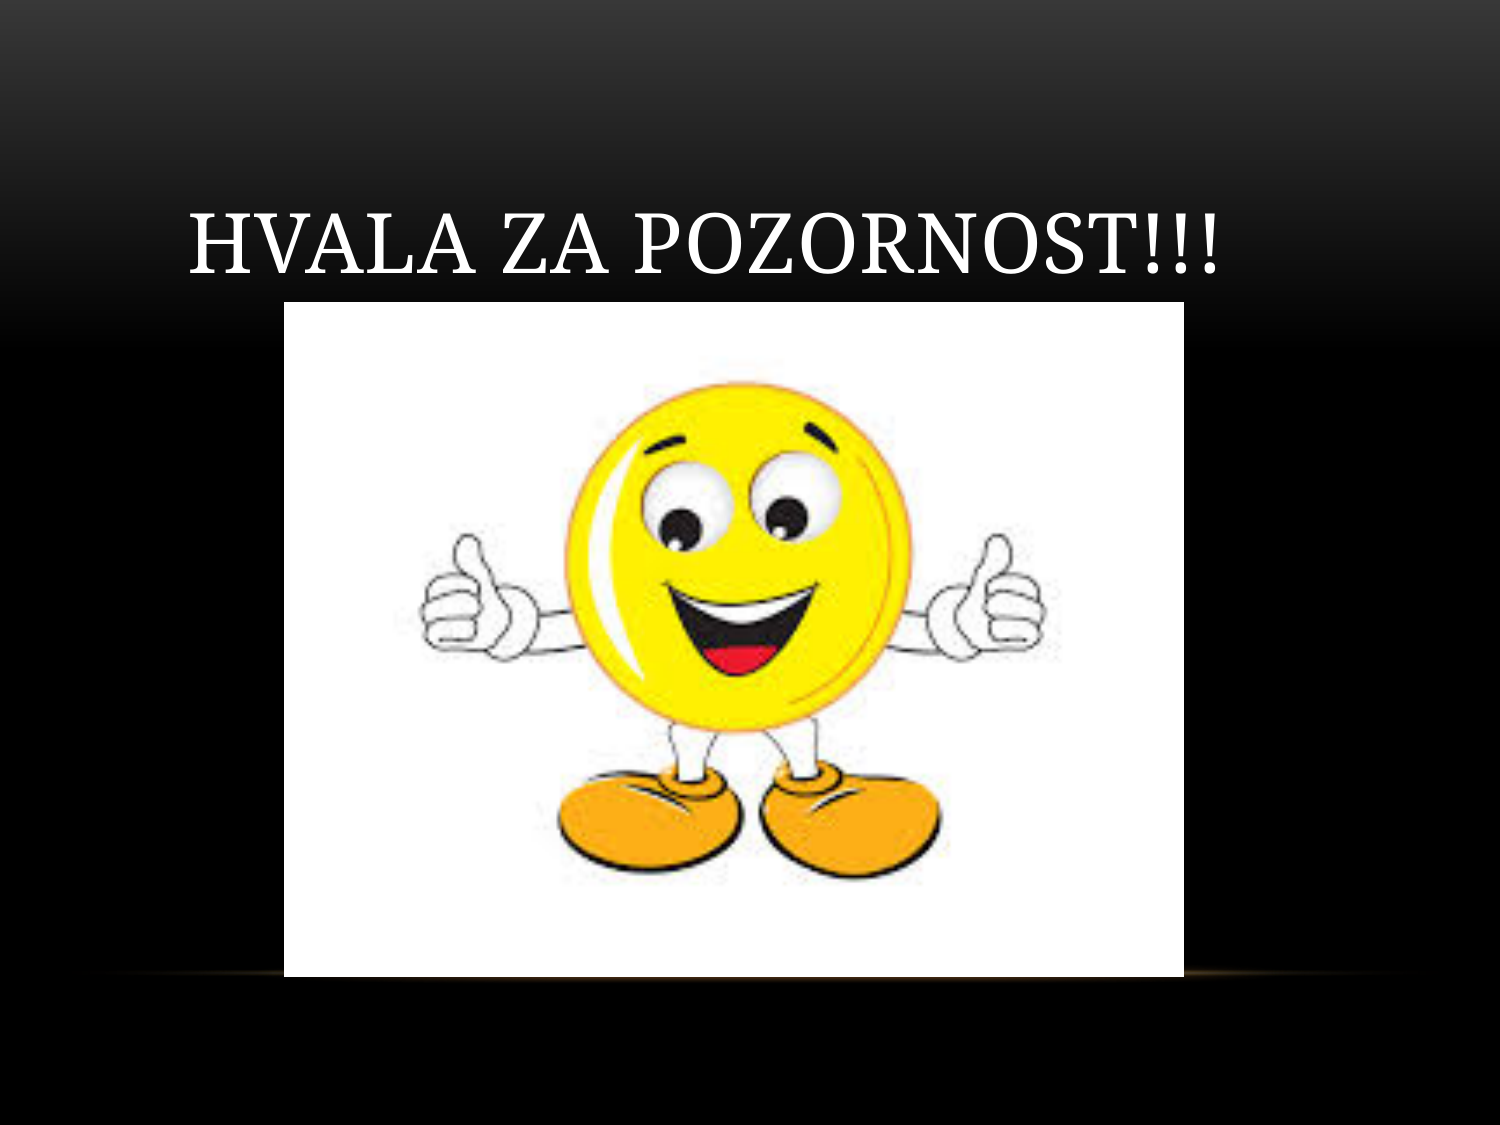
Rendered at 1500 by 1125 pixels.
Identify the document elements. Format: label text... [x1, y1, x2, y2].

title Hvala za pozornost!!! [172, 144, 1473, 299]
picture [0, 0, 1500, 1125]
